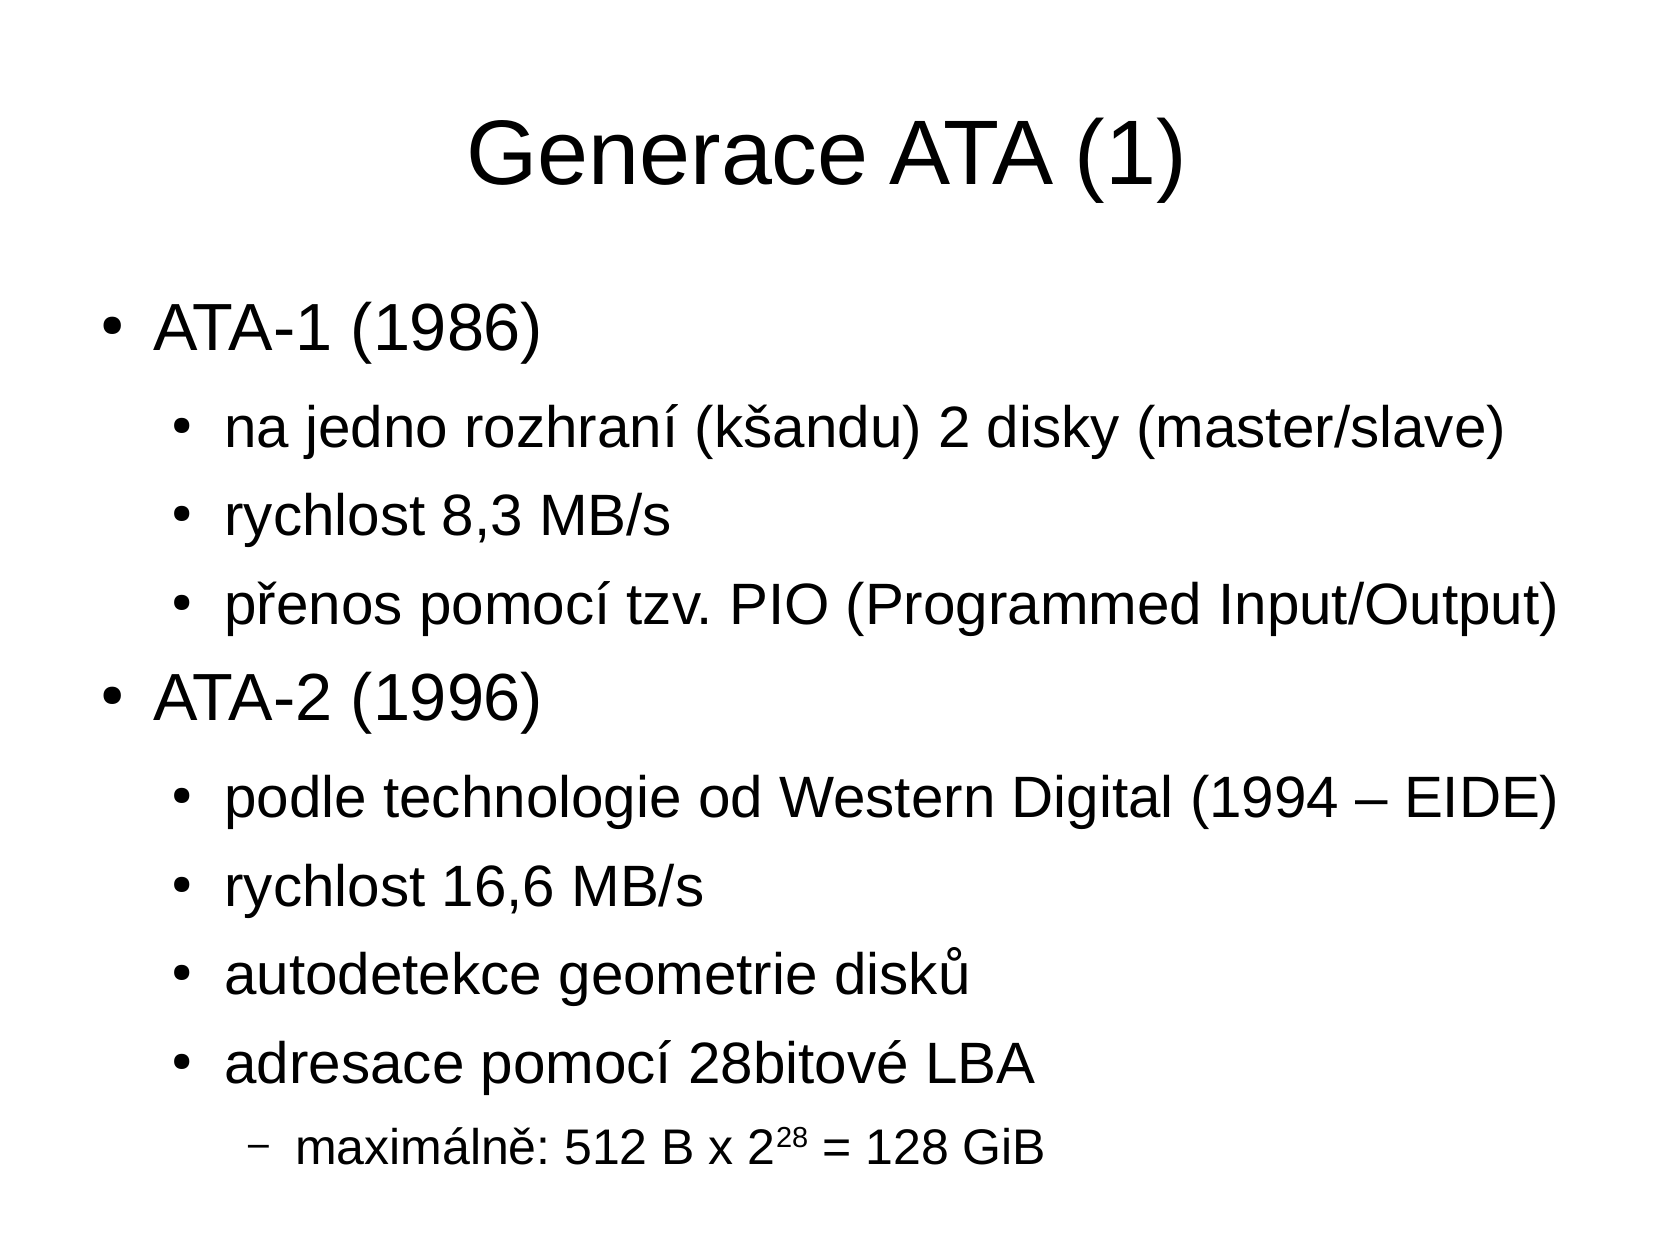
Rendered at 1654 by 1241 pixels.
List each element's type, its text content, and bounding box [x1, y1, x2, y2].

list ATA-1 (1986) na jedno rozhraní (kšandu) 2 disky (master/slave) rychlost 8,3 MB/s přenos pomocí tzv. PIO (Programmed Input/Output) ATA-2 (1996) podle technologie od Western Digital (1994 – EIDE) rychlost 16,6 MB/s autodetekce geometrie disků adresace pomocí 28bitové LBA maximálně: 512 B x 228 = 128 GiB [82, 290, 1571, 1178]
title Generace ATA (1) [82, 56, 1571, 250]
